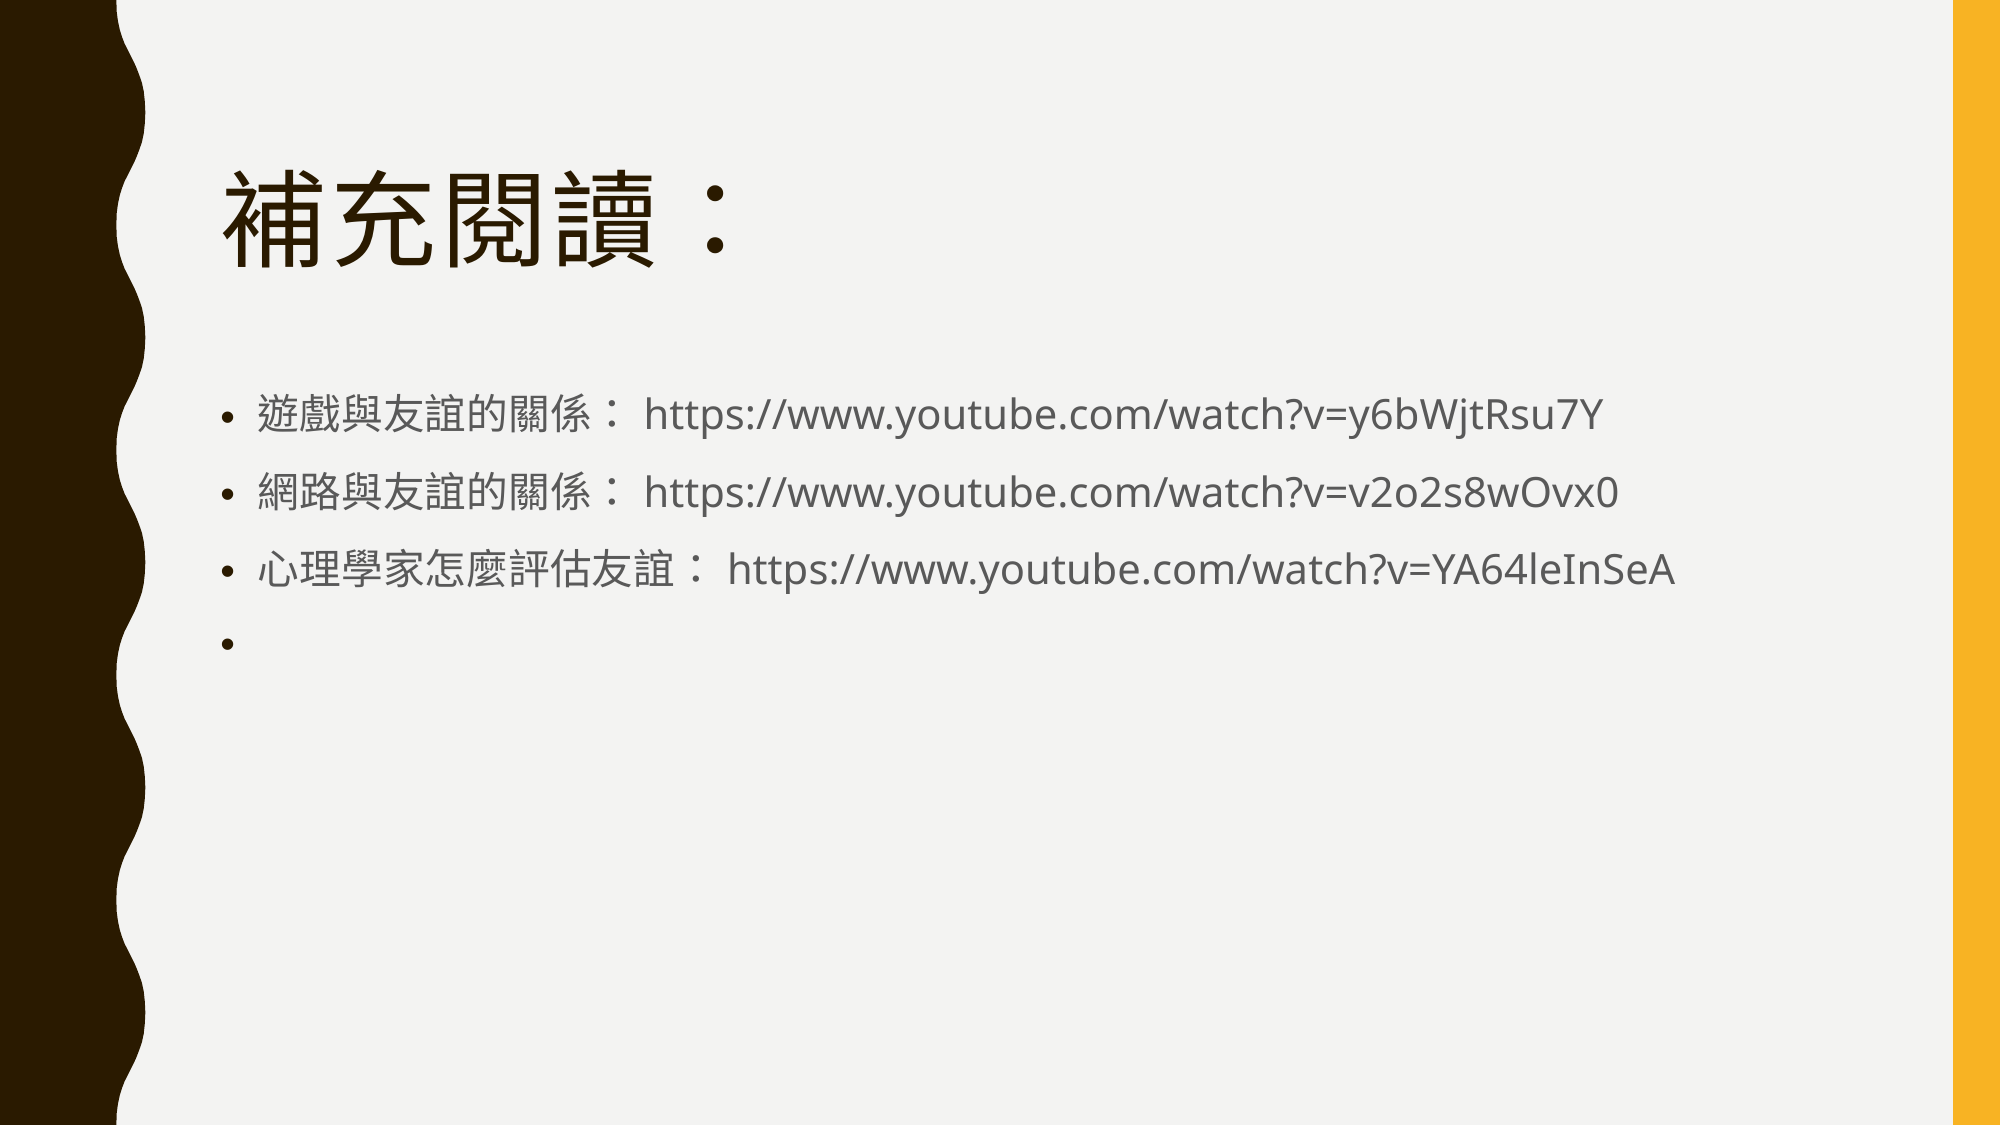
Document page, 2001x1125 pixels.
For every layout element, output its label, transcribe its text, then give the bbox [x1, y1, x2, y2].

title 補充閱讀： [205, 160, 1876, 308]
list 遊戲與友誼的關係：https://www.youtube.com/watch?v=y6bWjtRsu7Y 網路與友誼的關係：https://www.youtube.com/watch?v=v2o2s8wOvx0 心理學家怎麼評估友誼：https://www.youtube.com/watch?v=YA64leInSeA [205, 375, 1876, 965]
